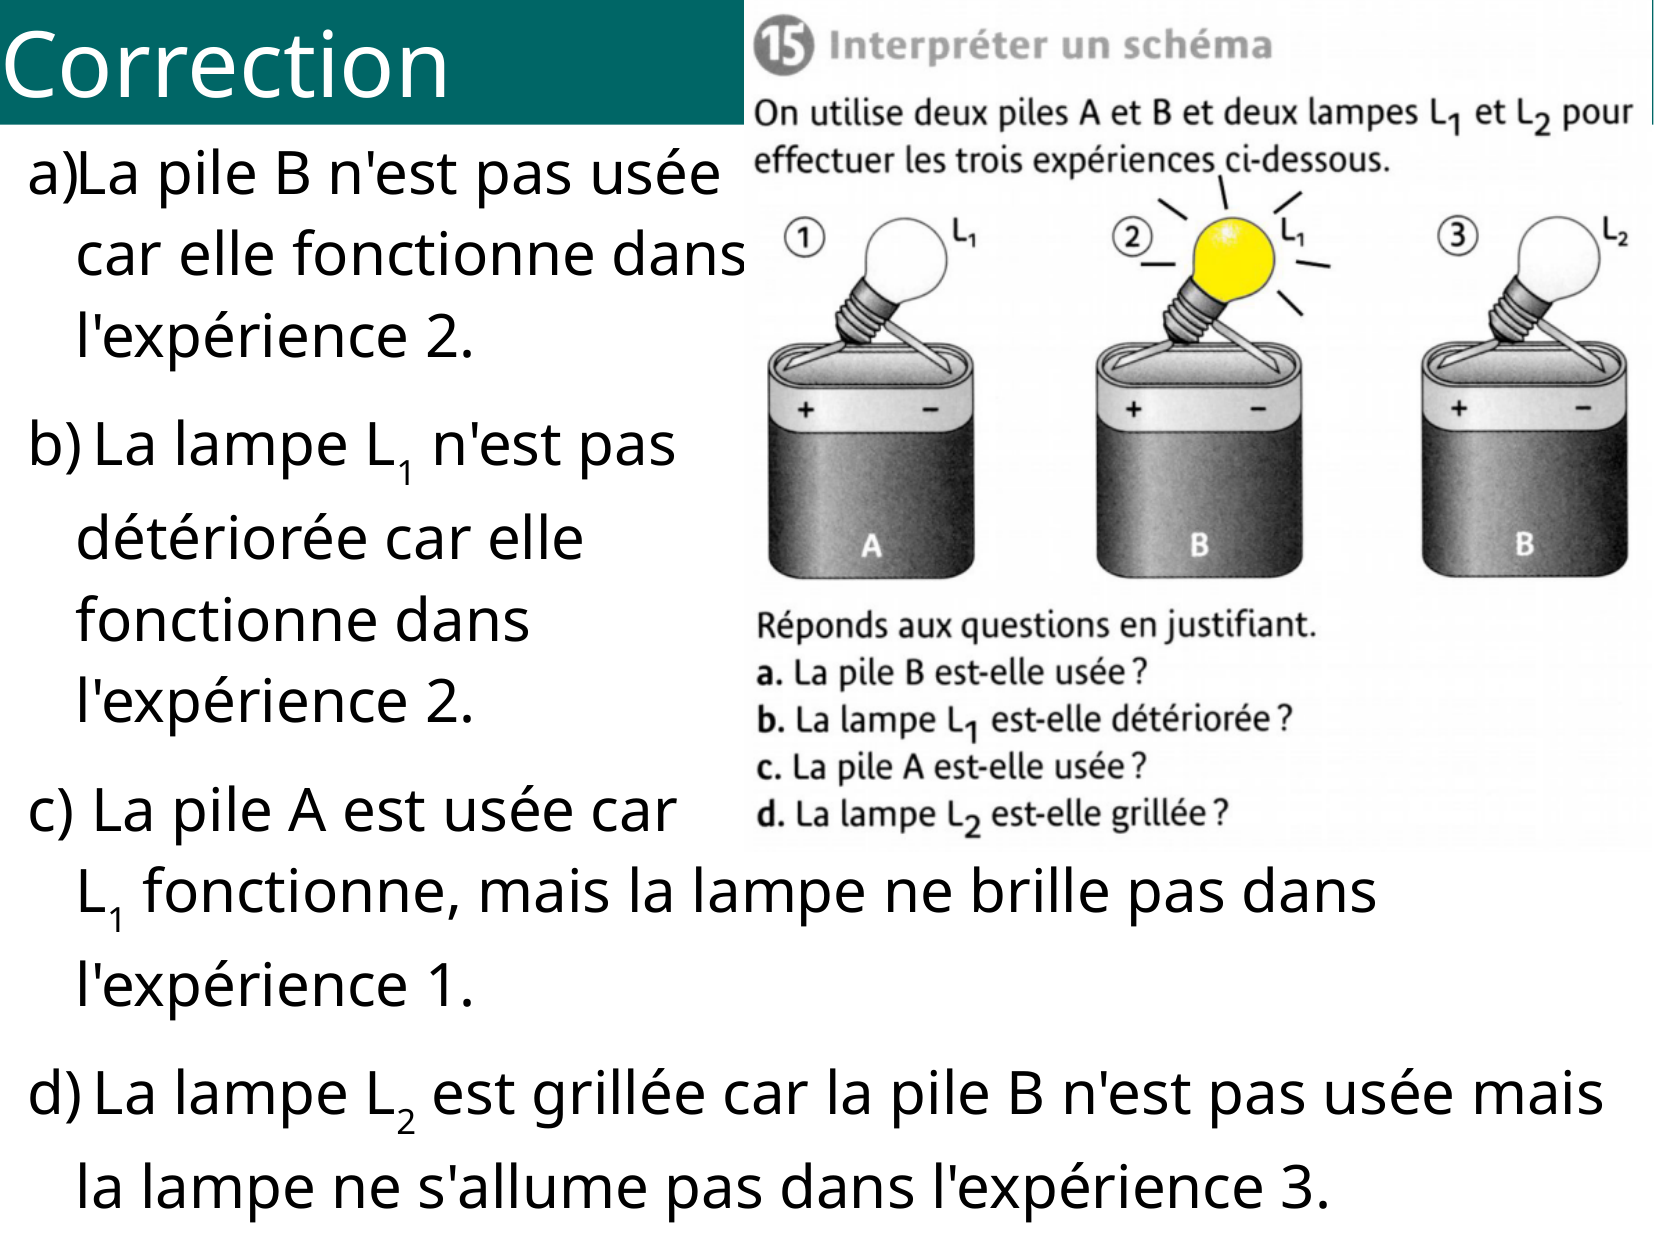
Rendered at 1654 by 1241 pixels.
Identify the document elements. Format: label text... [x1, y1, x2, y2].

title Correction [0, 8, 744, 116]
list La pile B n'est pas usée car elle fonctionne dans l'expérience 2. La lampe L1 n'est pas détériorée car elle fonctionne dans l'expérience 2. La pile A est usée car L1 fonctionne, mais la lampe ne brille pas dans l'expérience 1. La lampe L2 est grillée car la pile B n'est pas usée mais la lampe ne s'allume pas dans l'expérience 3. [11, 129, 1642, 1229]
picture [744, 0, 1652, 852]
